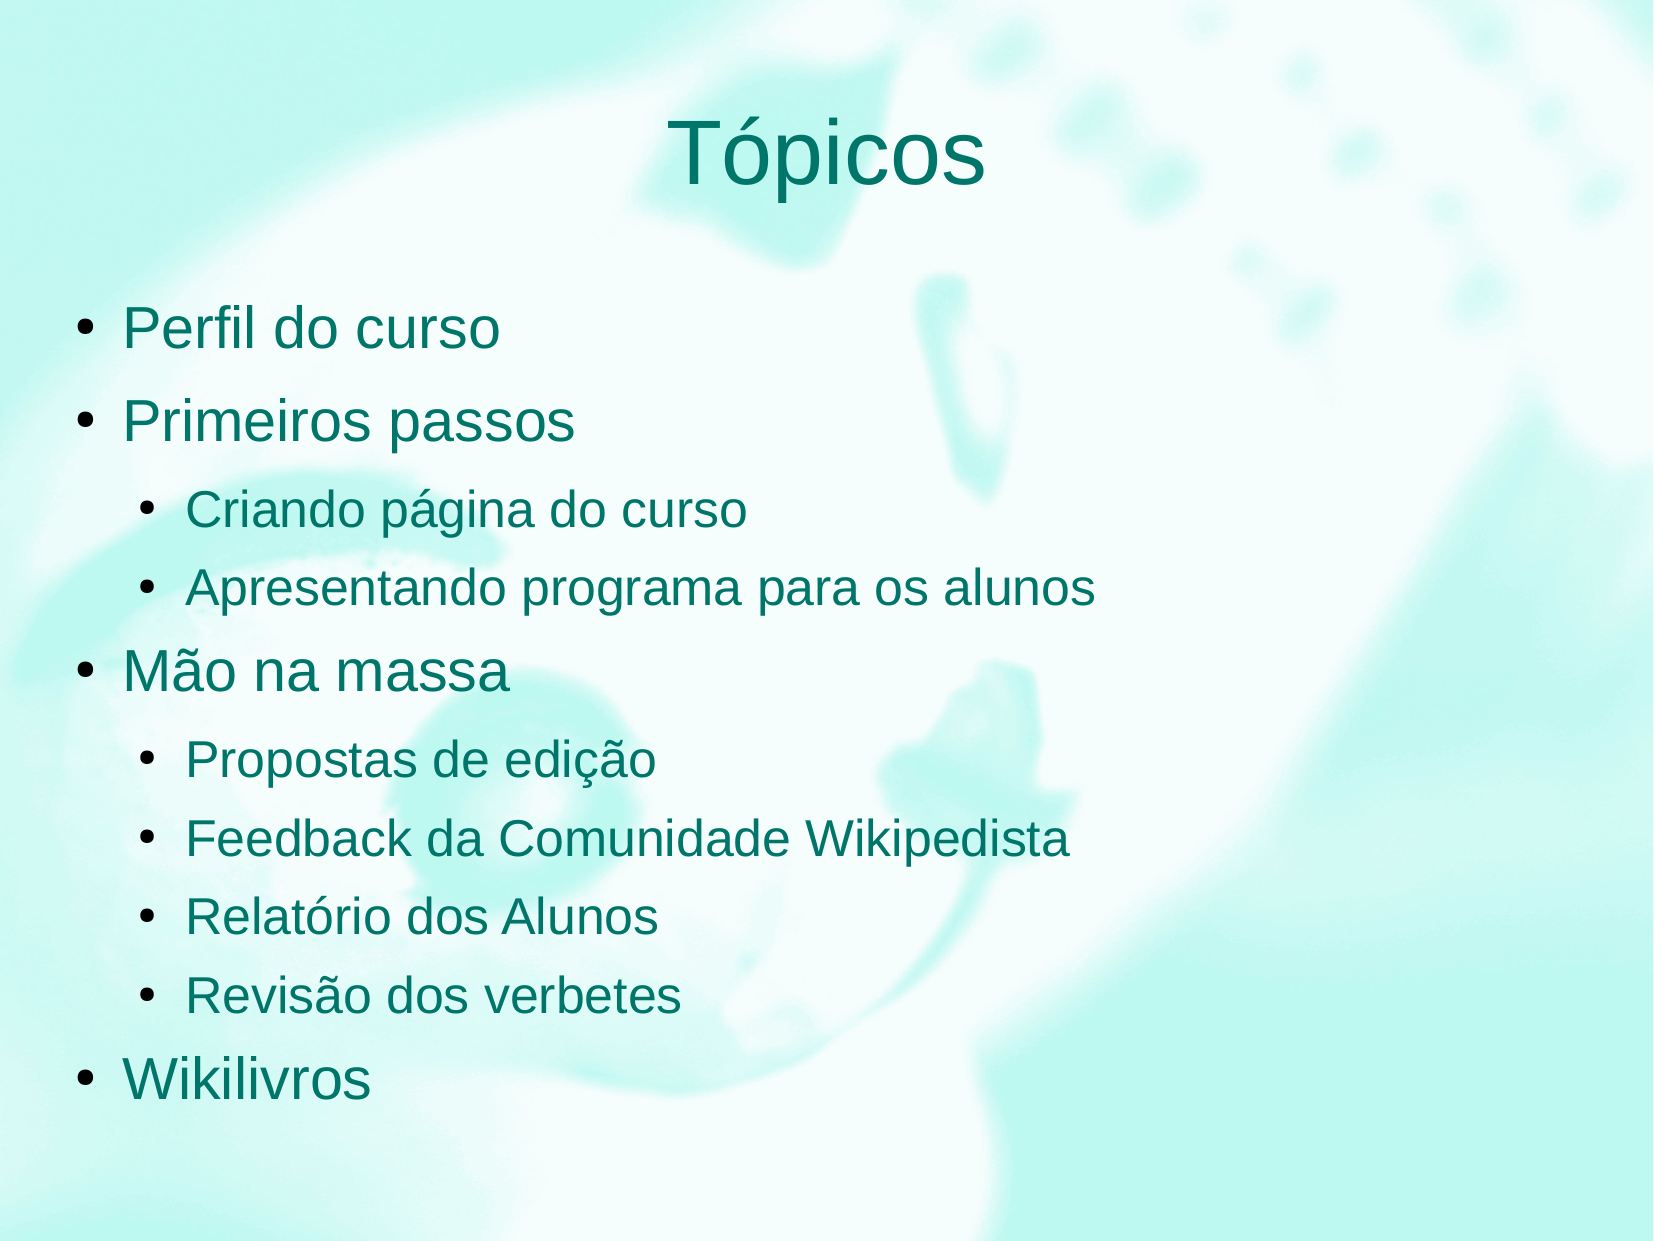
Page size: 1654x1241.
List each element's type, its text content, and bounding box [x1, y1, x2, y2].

picture [0, 0, 1654, 1241]
list Perfil do curso Primeiros passos Criando página do curso Apresentando programa para os alunos Mão na massa Propostas de edição Feedback da Comunidade Wikipedista Relatório dos Alunos Revisão dos verbetes Wikilivros [59, 295, 1548, 1114]
title Tópicos [82, 49, 1571, 257]
